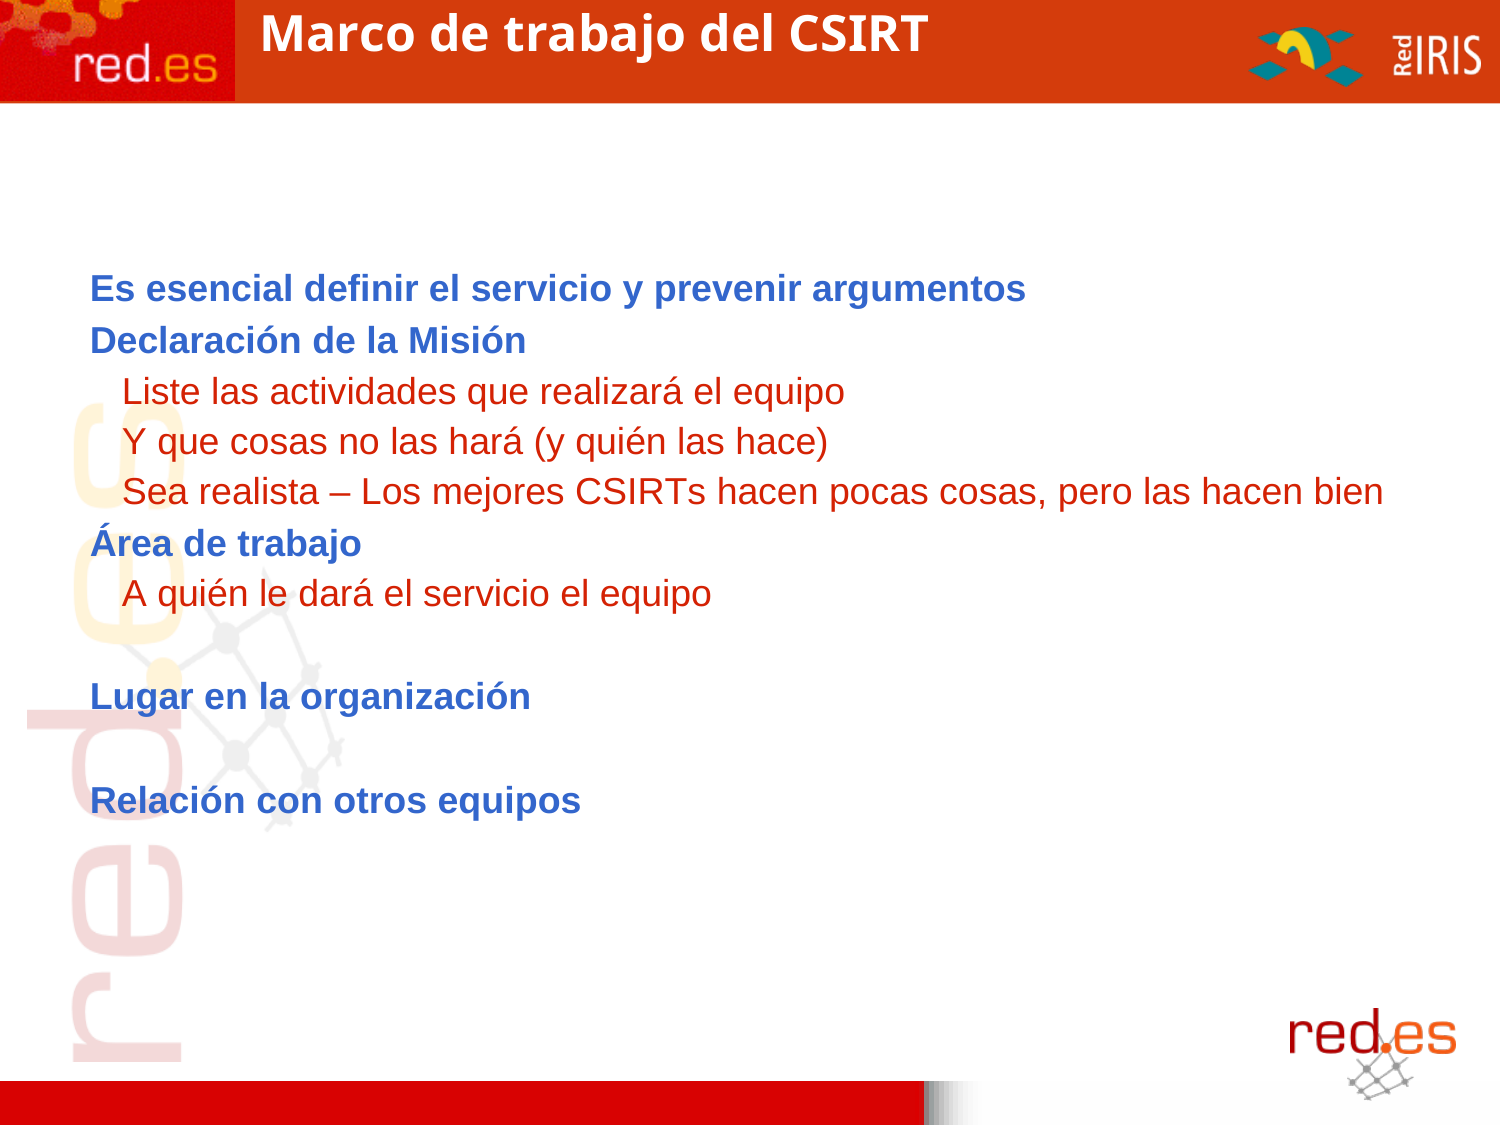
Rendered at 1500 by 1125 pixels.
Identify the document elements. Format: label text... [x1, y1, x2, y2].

picture [0, 0, 235, 101]
list Es esencial definir el servicio y prevenir argumentos Declaración de la Misión Liste las actividades que realizará el equipo Y que cosas no las hará (y quién las hace) Sea realista – Los mejores CSIRTs hacen pocas cosas, pero las hacen bien Área de trabajo A quién le dará el servicio el equipo Lugar en la organización Relación con otros equipos [75, 262, 1426, 1021]
picture [27, 400, 345, 1062]
title Marco de trabajo del CSIRT [244, 0, 1412, 136]
picture [1412, 27, 1481, 87]
picture [0, 1008, 1500, 1125]
